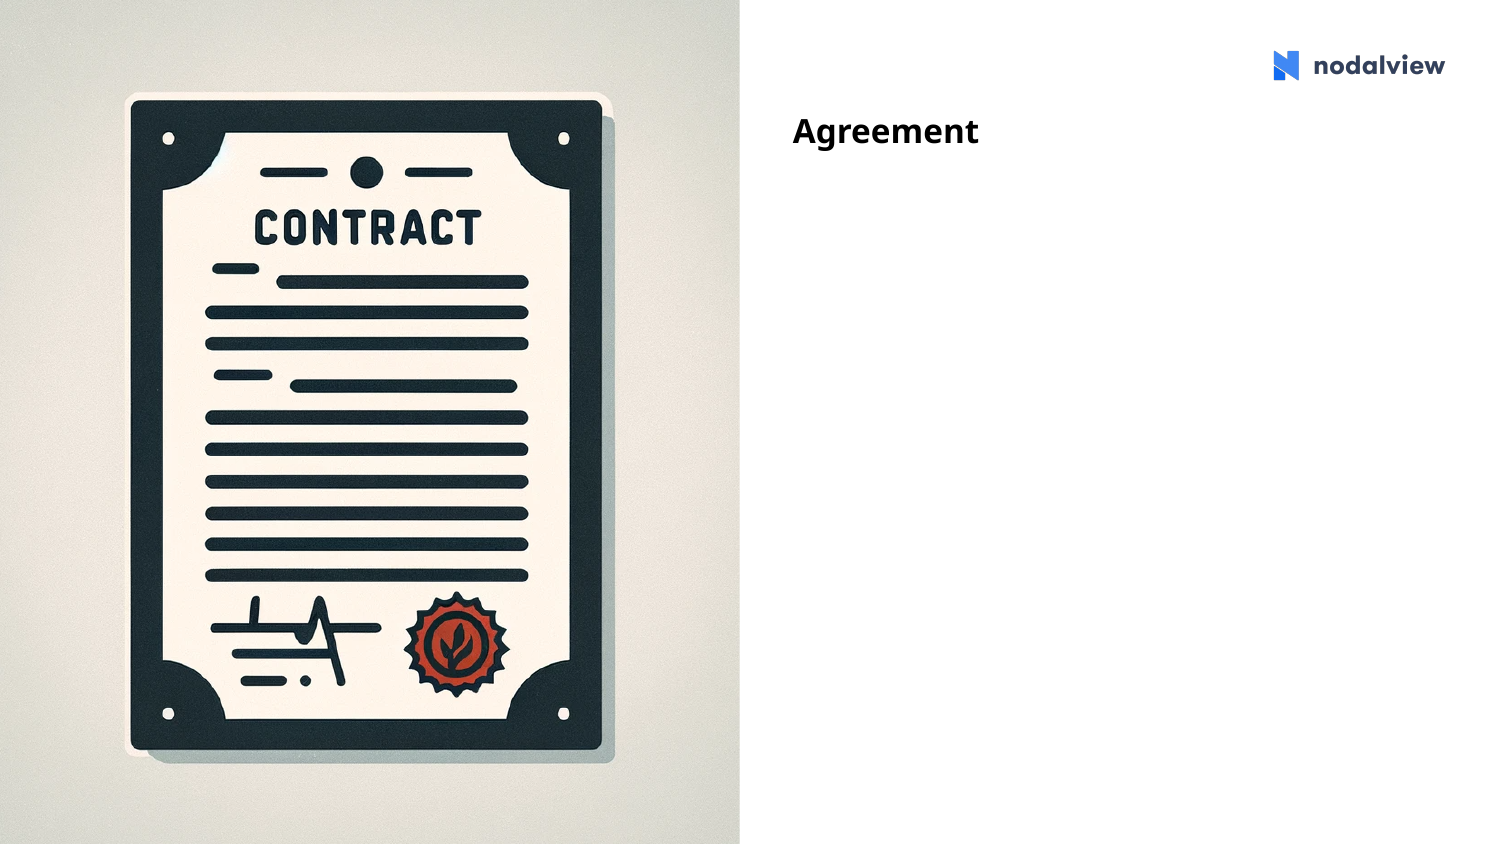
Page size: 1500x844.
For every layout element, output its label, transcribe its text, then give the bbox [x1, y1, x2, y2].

title Agreement [777, 94, 1500, 266]
picture [0, 0, 740, 844]
picture [1242, 0, 1477, 94]
